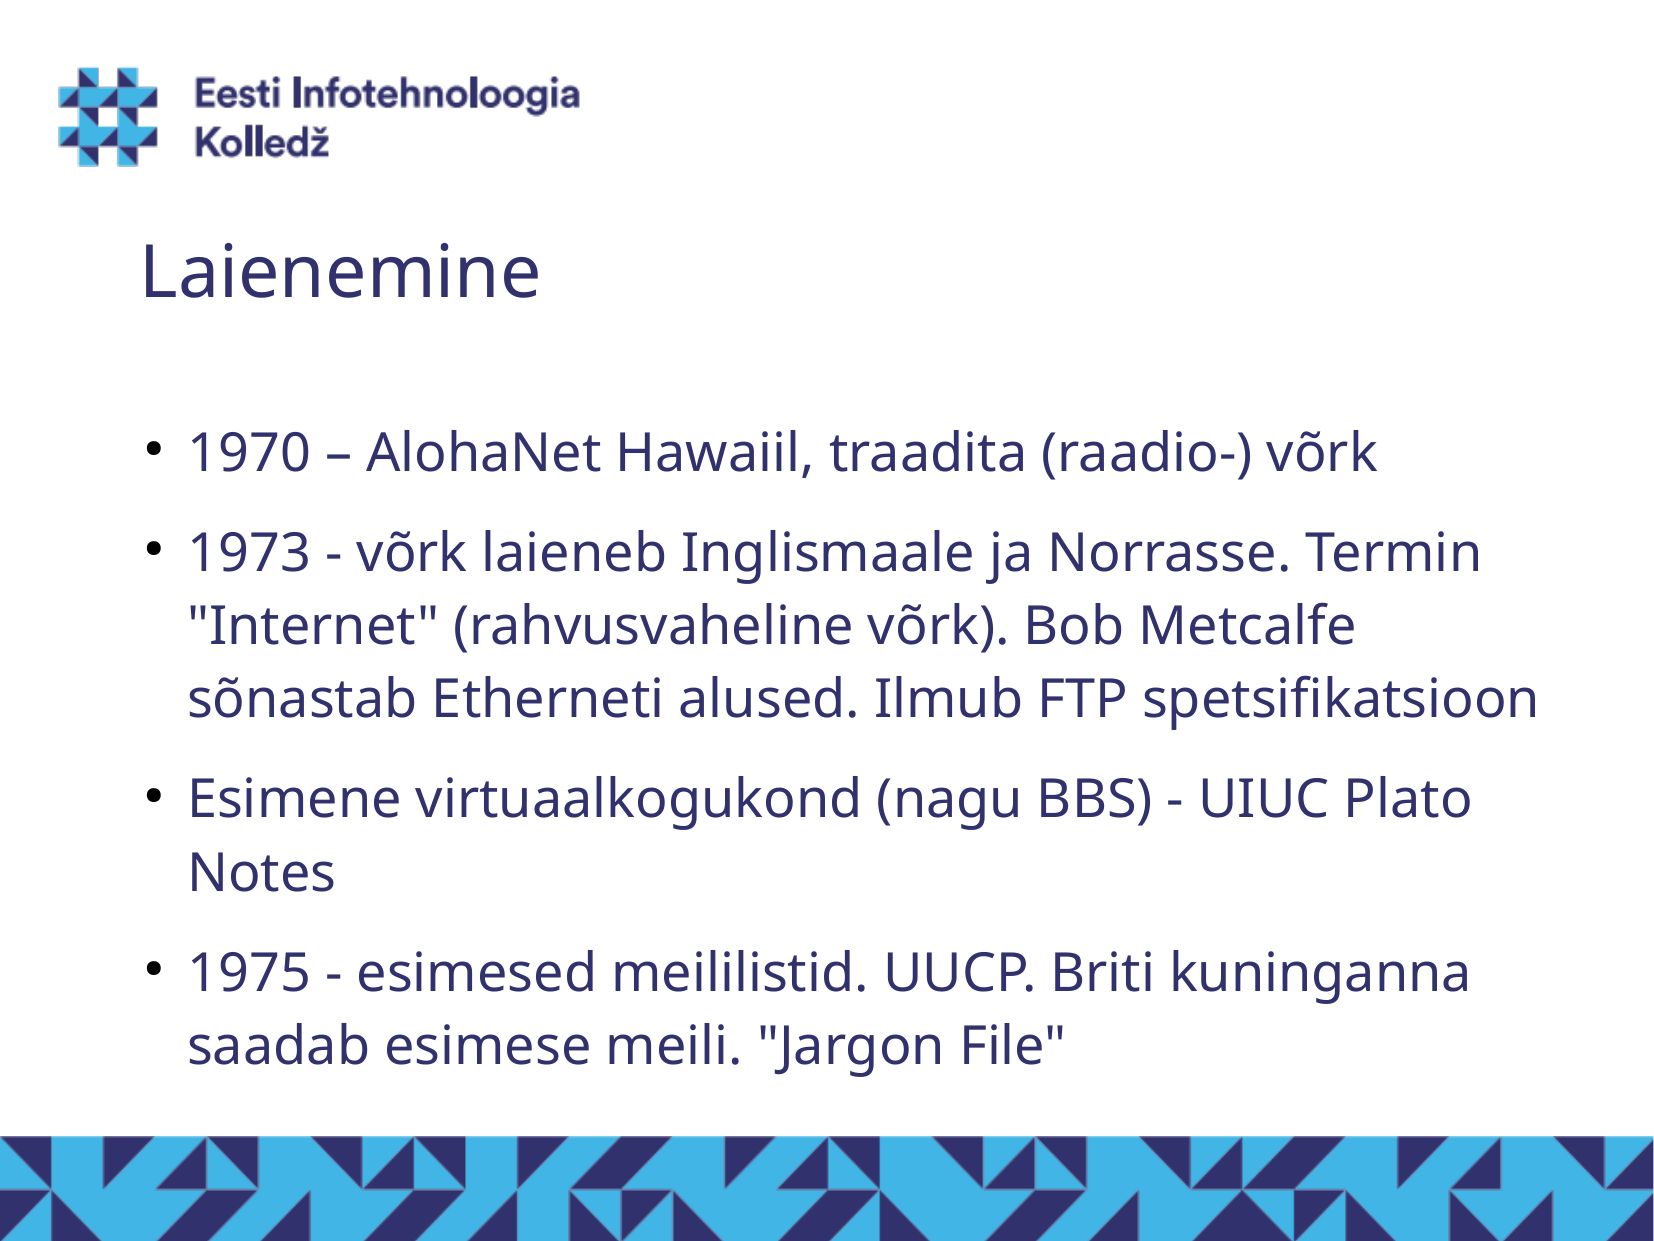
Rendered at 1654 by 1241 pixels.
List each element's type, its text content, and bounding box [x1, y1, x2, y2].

title Laienemine [139, 165, 1548, 372]
list 1970 – AlohaNet Hawaiil, traadita (raadio-) võrk 1973 - võrk laieneb Inglismaale ja Norrasse. Termin "Internet" (rahvusvaheline võrk). Bob Metcalfe sõnastab Etherneti alused. Ilmub FTP spetsifikatsioon Esimene virtuaalkogukond (nagu BBS) - UIUC Plato Notes 1975 - esimesed meililistid. UUCP. Briti kuninganna saadab esimese meili. "Jargon File" [129, 413, 1548, 1111]
